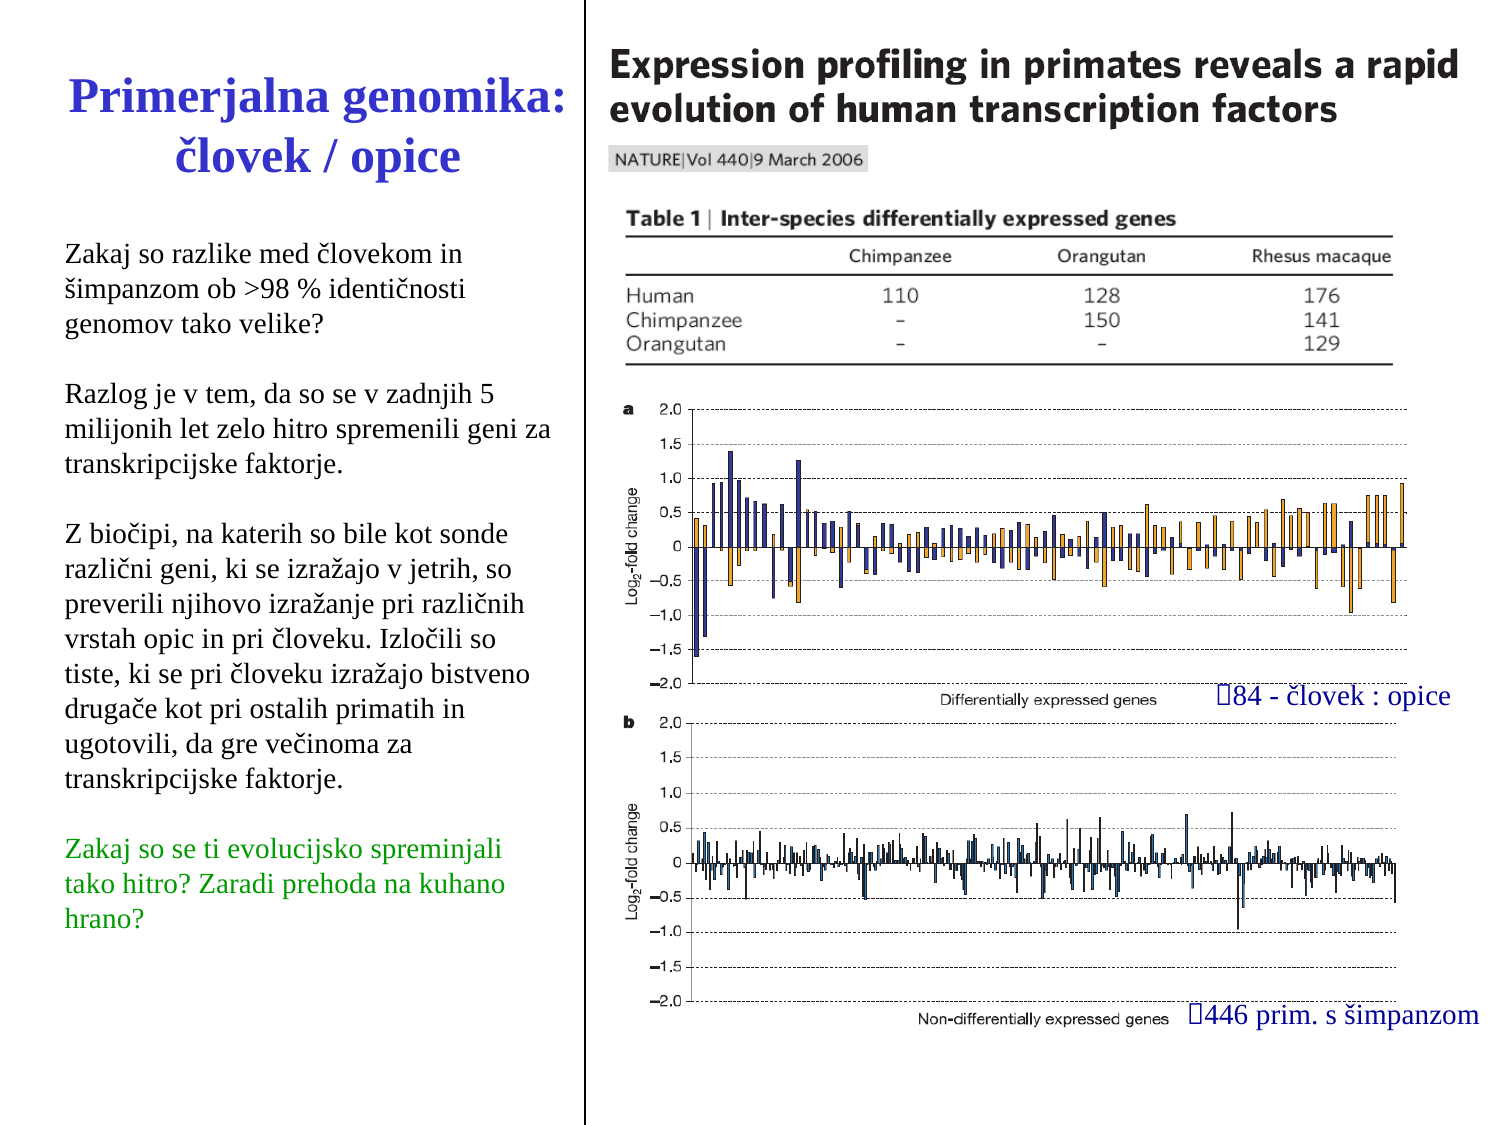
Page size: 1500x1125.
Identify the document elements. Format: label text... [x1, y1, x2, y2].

picture [608, 145, 869, 172]
text_box Primerjalna genomika: človek / opice [53, 54, 584, 190]
text_box 84 - človek : opice [1200, 668, 1467, 719]
picture [620, 196, 1399, 373]
text_box 446 prim. s šimpanzom [1172, 987, 1496, 1038]
picture [596, 42, 1469, 133]
picture [608, 397, 1411, 1030]
text_box Zakaj so razlike med človekom in šimpanzom ob >98 % identičnosti genomov tako velike? Razlog je v tem, da so se v zadnjih 5 milijonih let zelo hitro spremenili geni za transkripcijske faktorje. Z biočipi, na katerih so bile kot sonde različni geni, ki se izražajo v jetrih, so preverili njihovo izražanje pri različnih vrstah opic in pri človeku. Izločili so tiste, ki se pri človeku izražajo bistveno drugače kot pri ostalih primatih in ugotovili, da gre večinoma za transkripcijske faktorje. Zakaj so se ti evolucijsko spreminjali tako hitro? Zaradi prehoda na kuhano hrano? [49, 227, 573, 977]
